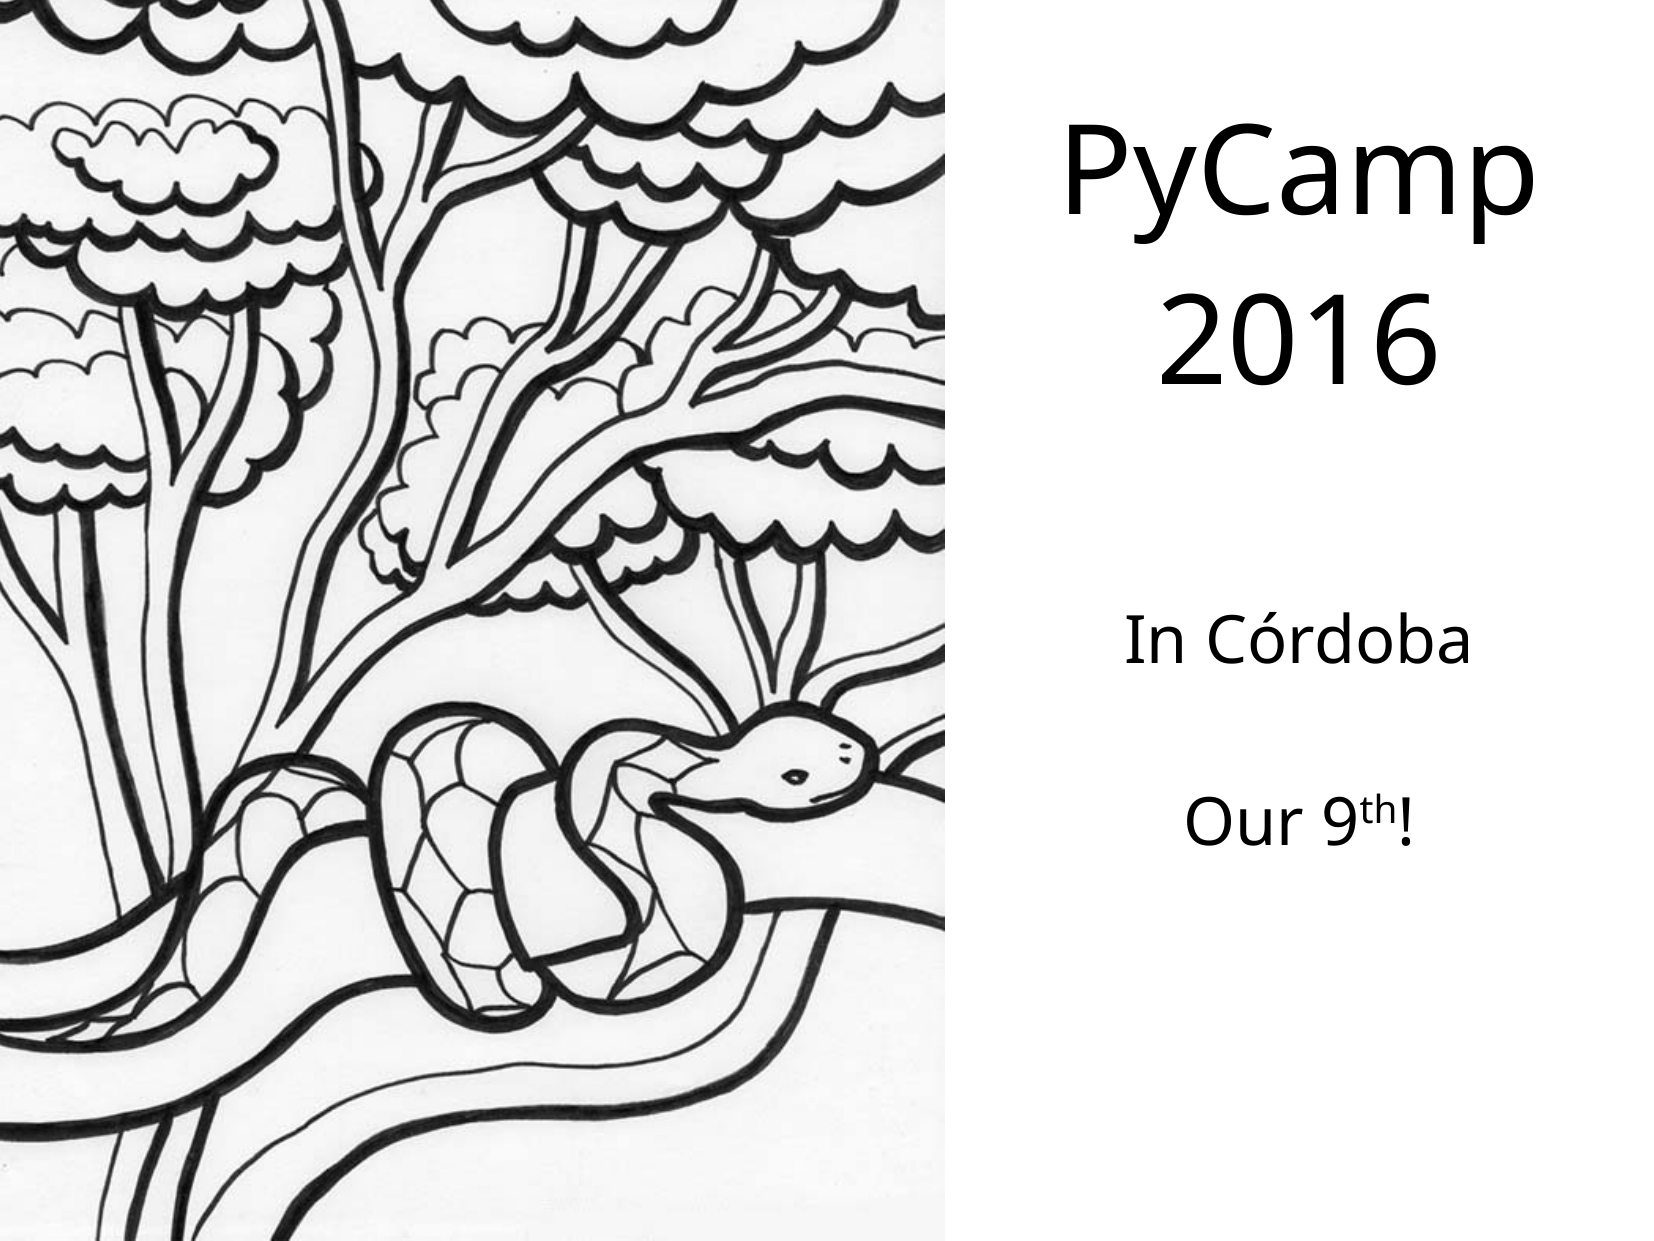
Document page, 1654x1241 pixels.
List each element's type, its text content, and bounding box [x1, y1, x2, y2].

picture [0, 0, 945, 1241]
title PyCamp 2016 In Córdoba Our 9th! [1003, 118, 1595, 827]
